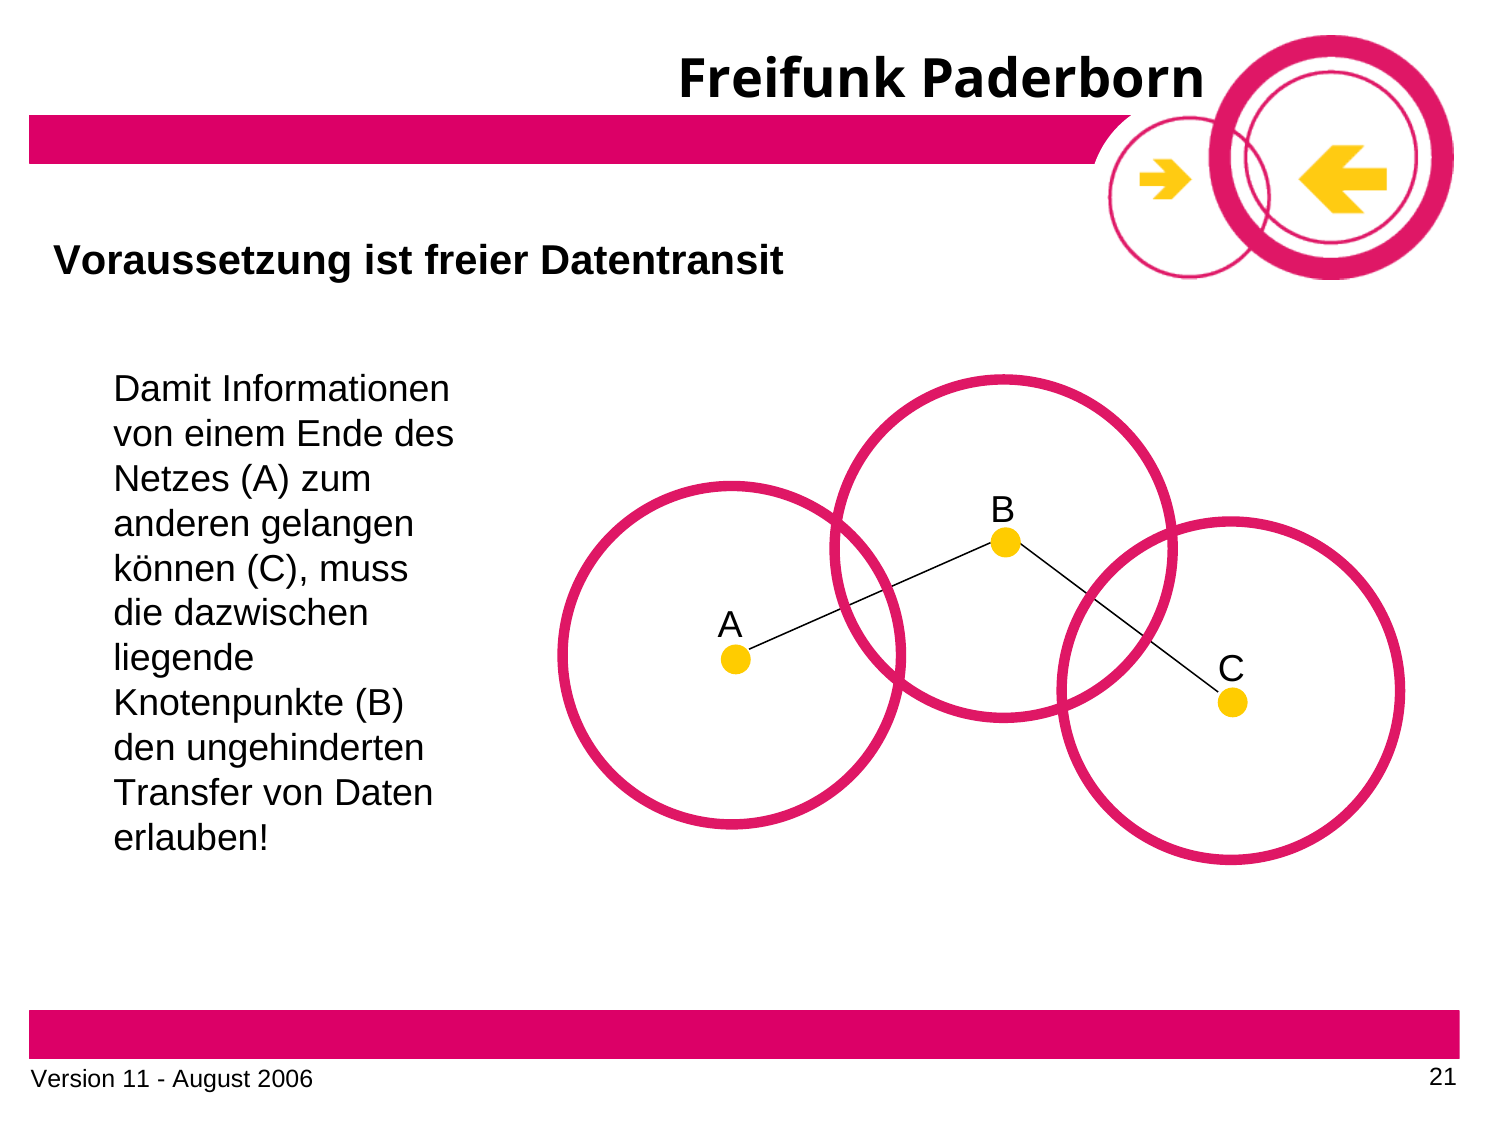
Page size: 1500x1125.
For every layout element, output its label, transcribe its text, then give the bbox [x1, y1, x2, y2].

text_box Voraussetzung ist freier Datentransit [53, 233, 1046, 313]
text_box Damit Informationen von einem Ende des Netzes (A) zum anderen gelangen können (C), muss die dazwischen liegende Knotenpunkte (B) den ungehinderten Transfer von Daten erlauben! [113, 364, 477, 1003]
text_box [990, 538, 1021, 558]
picture [1107, 35, 1454, 280]
text_box A [702, 576, 756, 654]
text_box B [975, 461, 1029, 538]
text_box C [1203, 620, 1256, 698]
text_box [720, 654, 751, 675]
text_box [1217, 698, 1248, 718]
